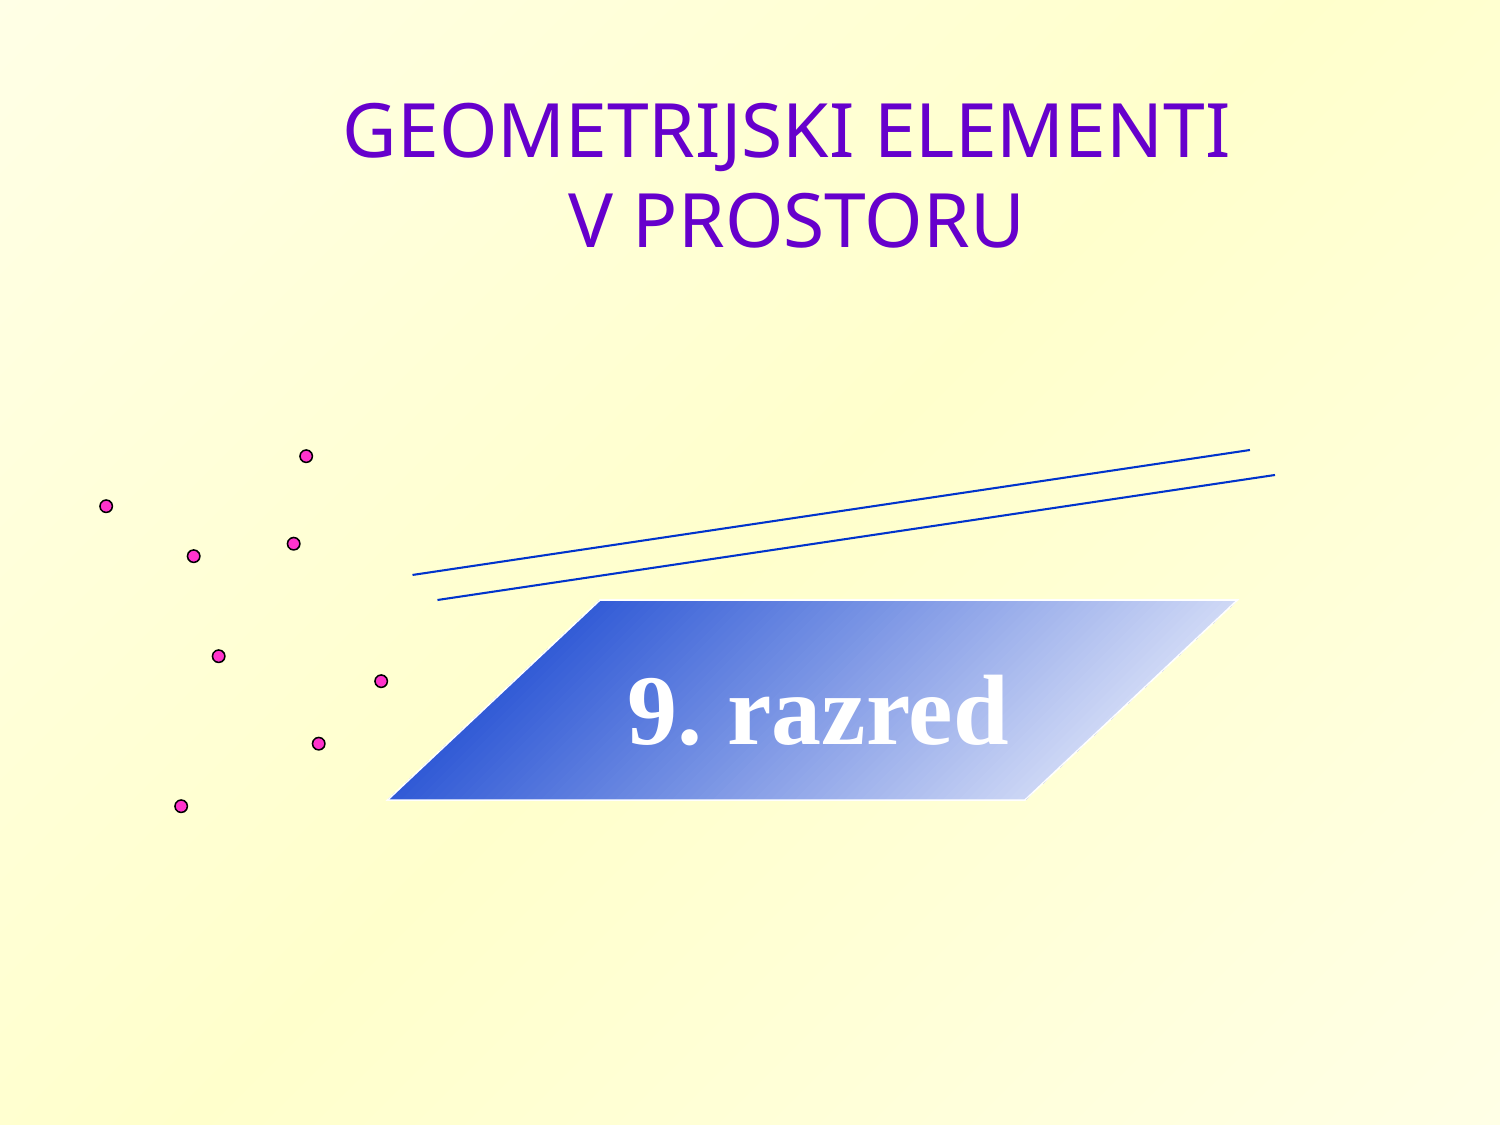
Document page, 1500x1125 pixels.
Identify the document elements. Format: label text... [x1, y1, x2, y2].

text_box [287, 537, 300, 550]
text_box [374, 674, 388, 688]
text_box [299, 449, 313, 463]
text_box [174, 799, 188, 813]
text_box GEOMETRIJSKI ELEMENTI V PROSTORU [137, 74, 1457, 568]
text_box [99, 499, 113, 513]
text_box [187, 549, 200, 563]
text_box [312, 737, 325, 750]
text_box [212, 649, 225, 663]
text_box [387, 600, 1238, 801]
text_box 9. razred [612, 637, 1138, 773]
